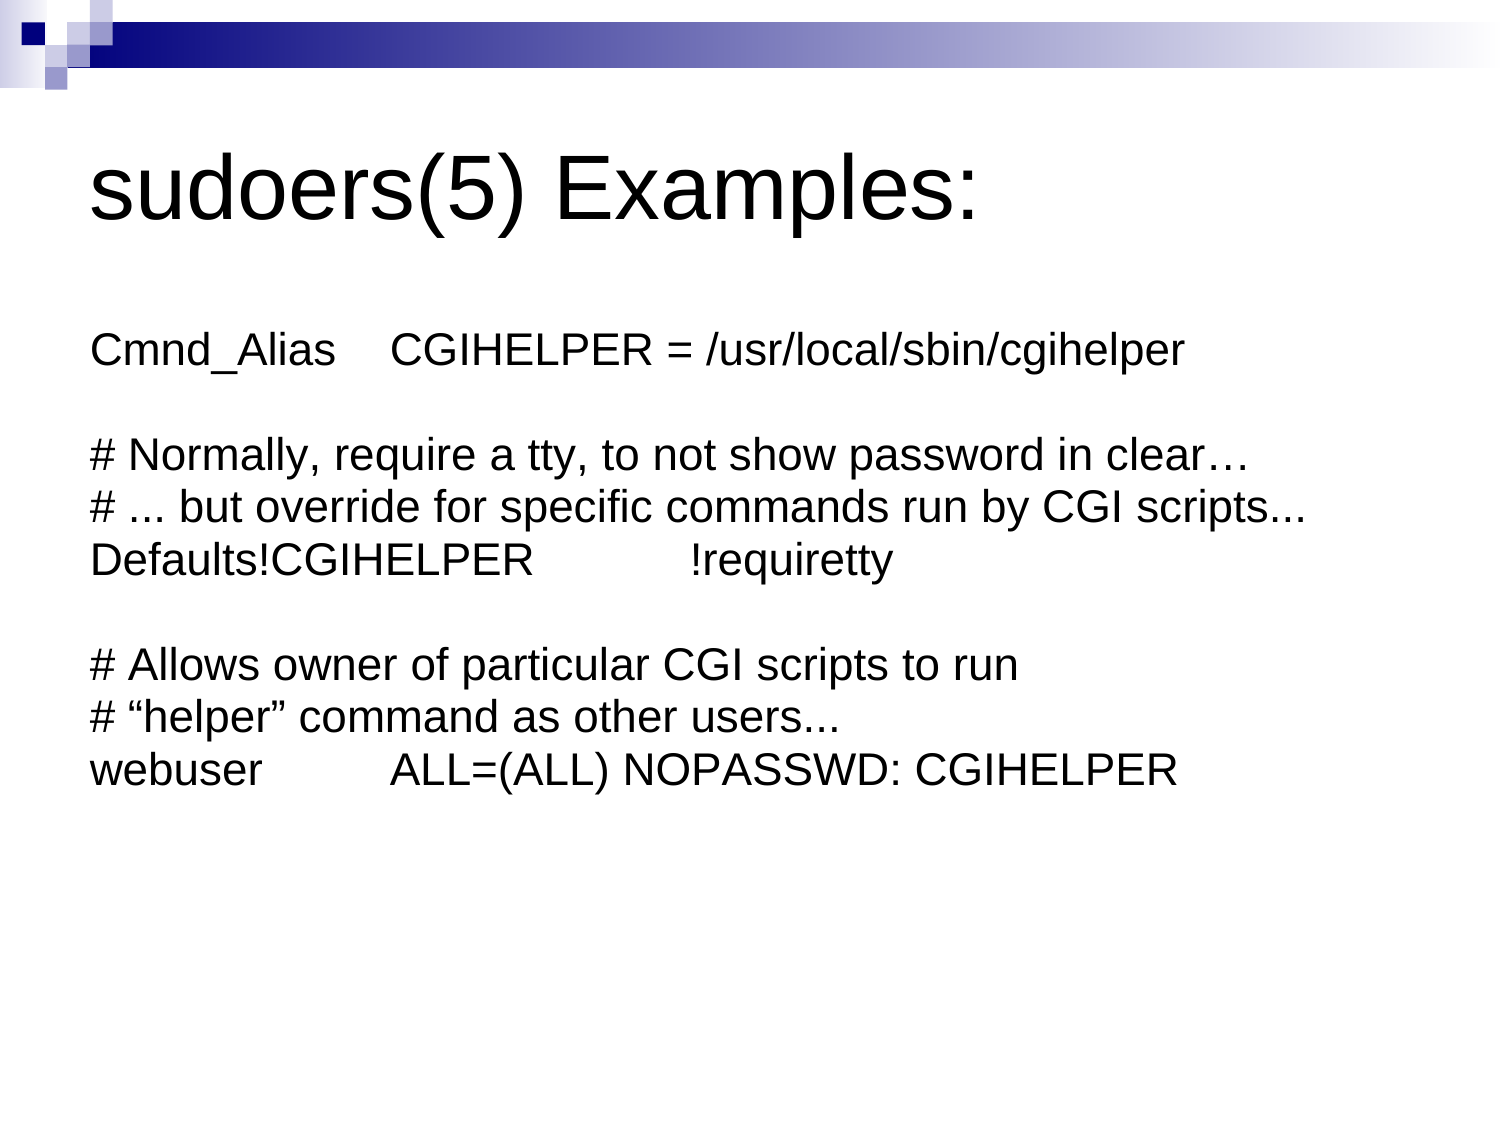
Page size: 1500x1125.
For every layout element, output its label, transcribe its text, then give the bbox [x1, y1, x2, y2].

list Cmnd_Alias CGIHELPER = /usr/local/sbin/cgihelper # Normally, require a tty, to not show password in clear… # ... but override for specific commands run by CGI scripts... Defaults!CGIHELPER !requiretty # Allows owner of particular CGI scripts to run # “helper” command as other users... webuser ALL=(ALL) NOPASSWD: CGIHELPER [75, 324, 1426, 963]
title sudoers(5) Examples: [75, 75, 1426, 301]
